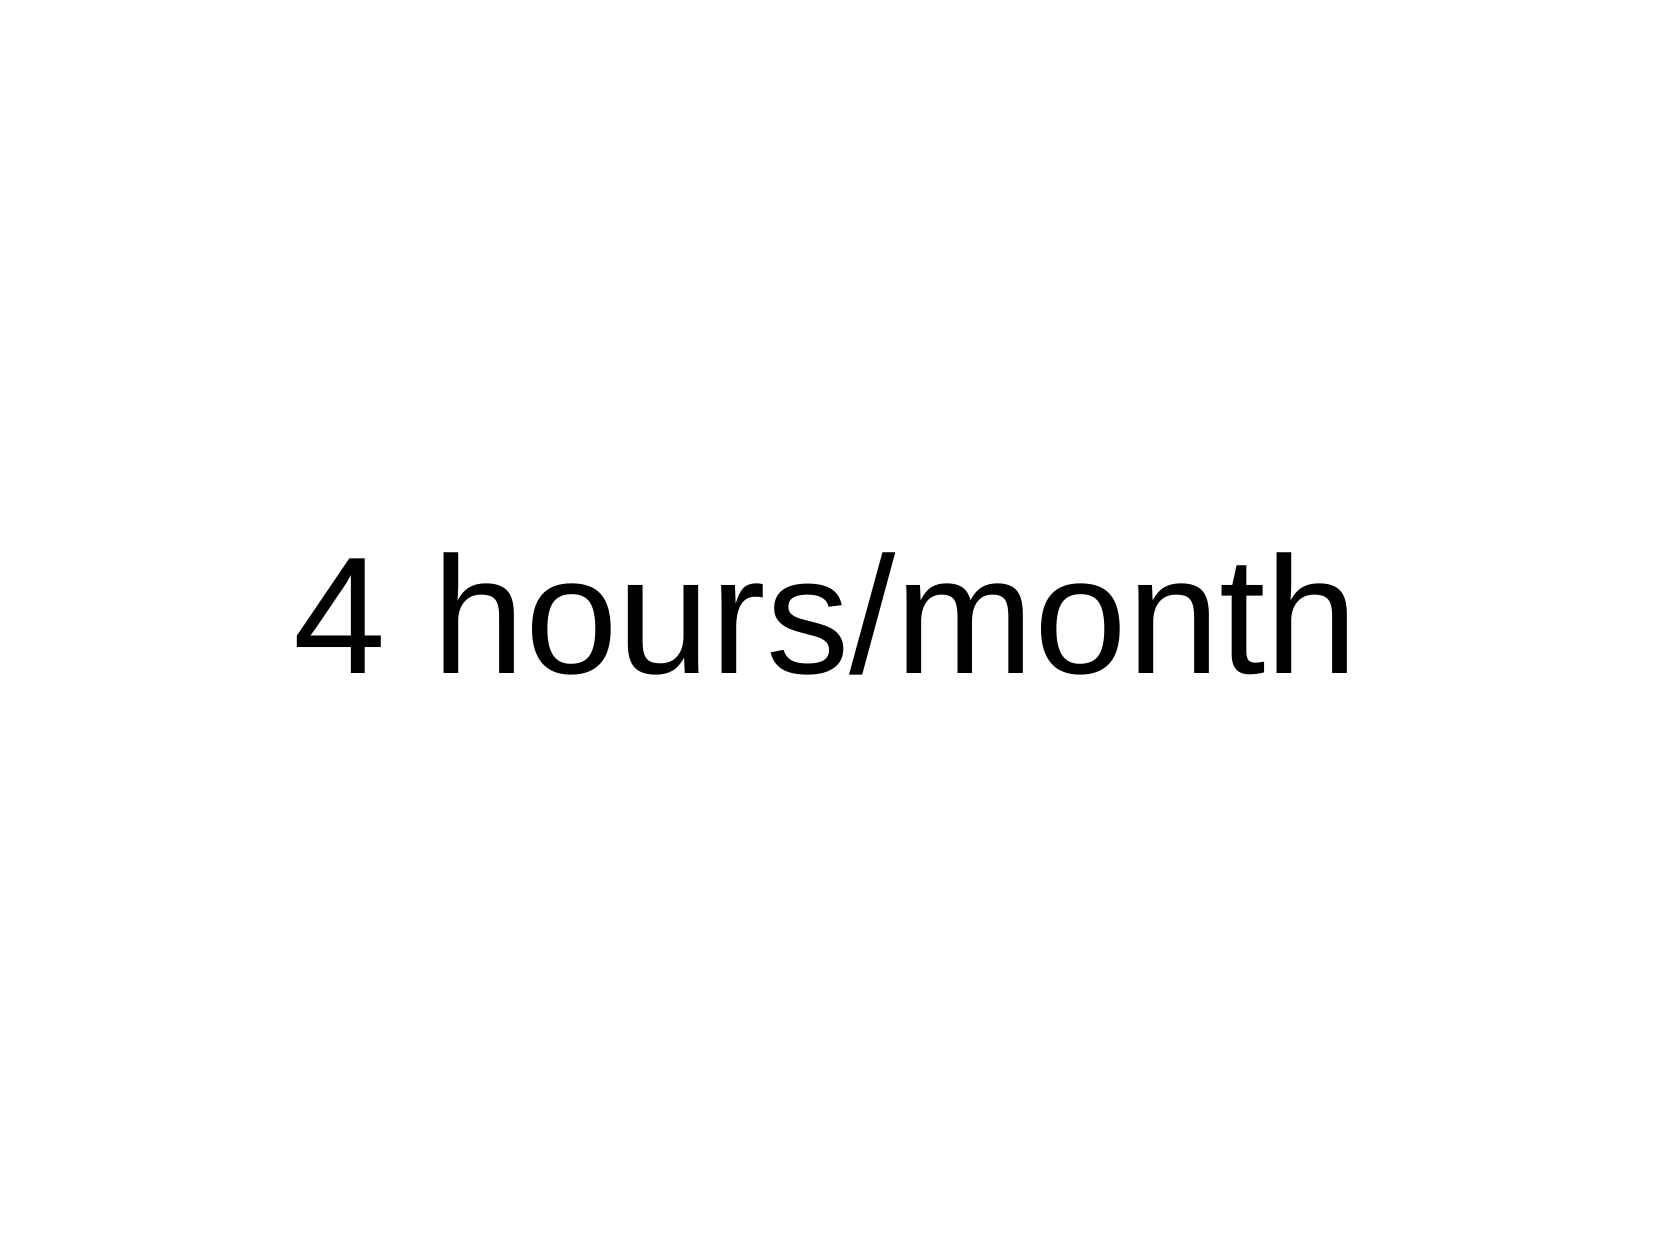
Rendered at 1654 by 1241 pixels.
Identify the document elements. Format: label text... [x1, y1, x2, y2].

title 4 hours/month [82, 49, 1571, 1182]
